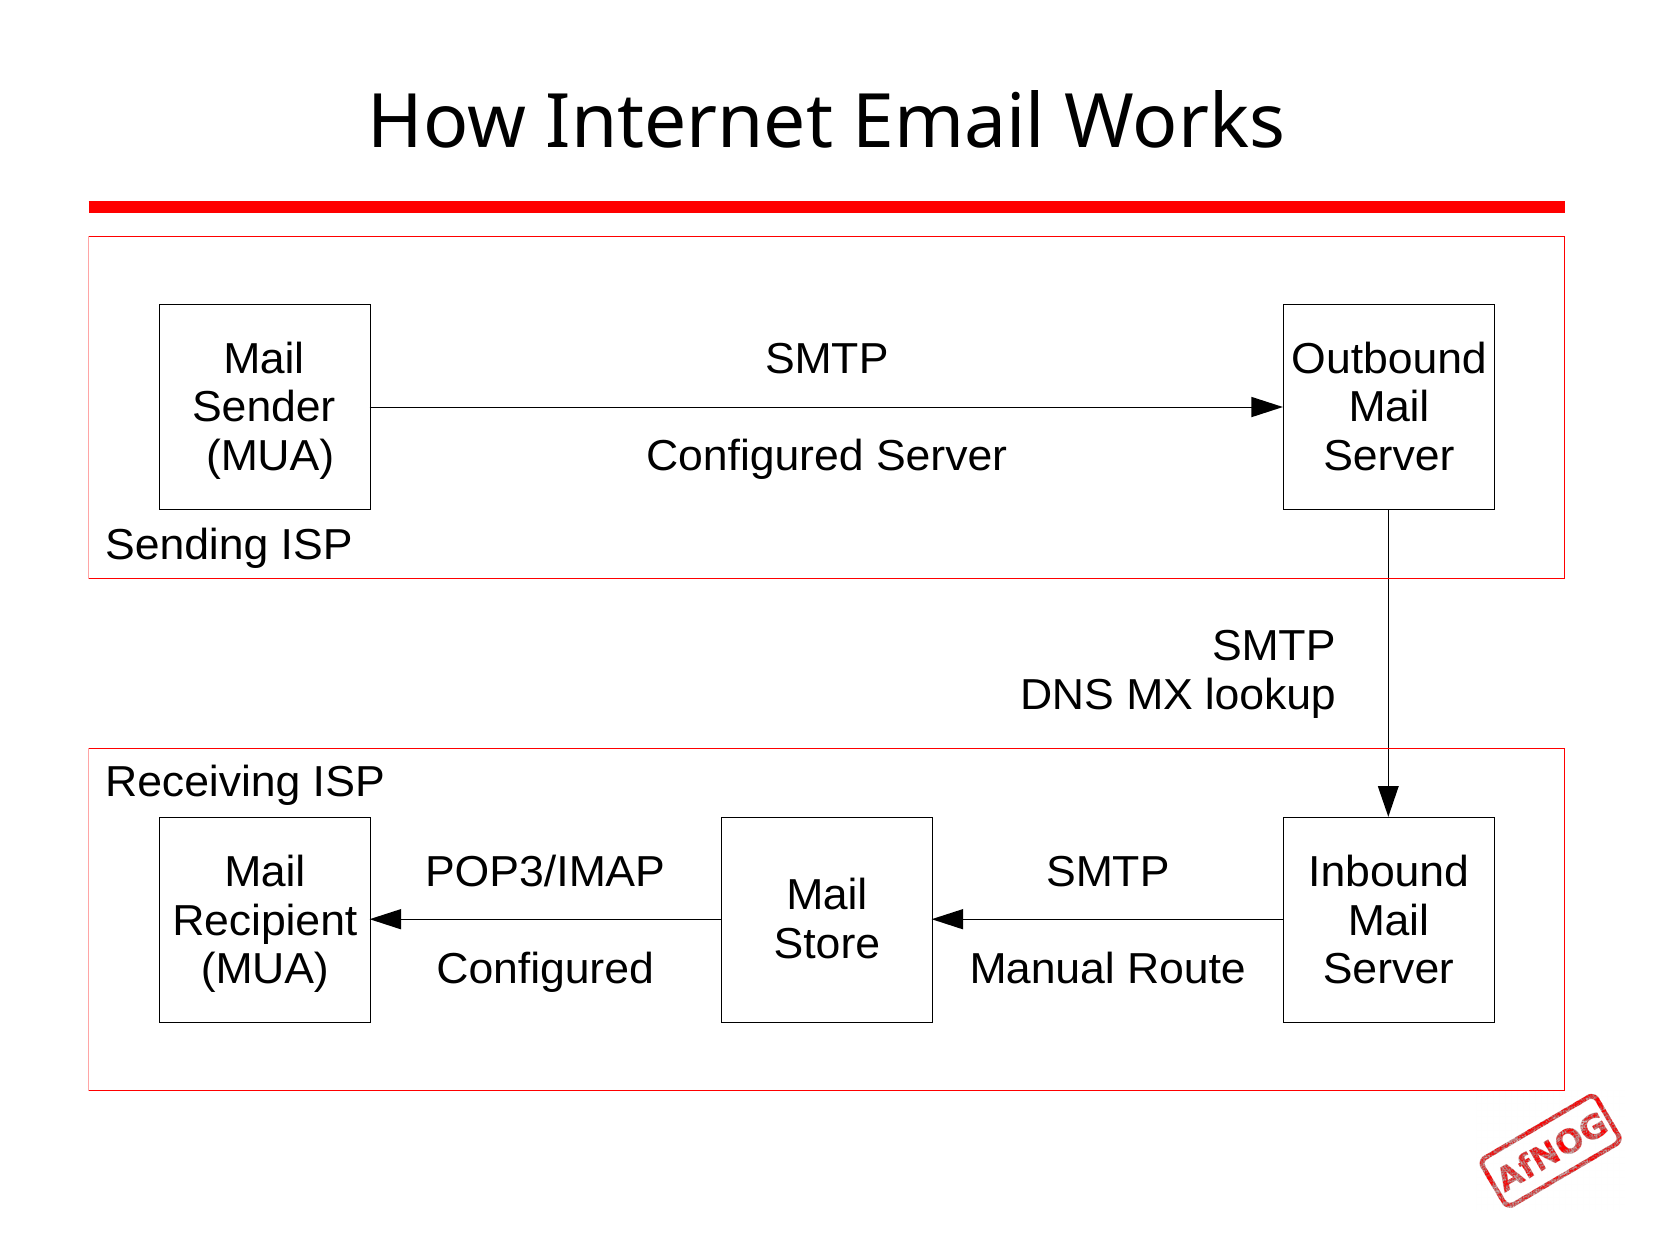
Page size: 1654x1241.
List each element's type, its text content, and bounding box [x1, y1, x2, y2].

title How Internet Email Works [88, 29, 1565, 207]
picture [1476, 1090, 1625, 1211]
chart [88, 236, 1603, 1123]
